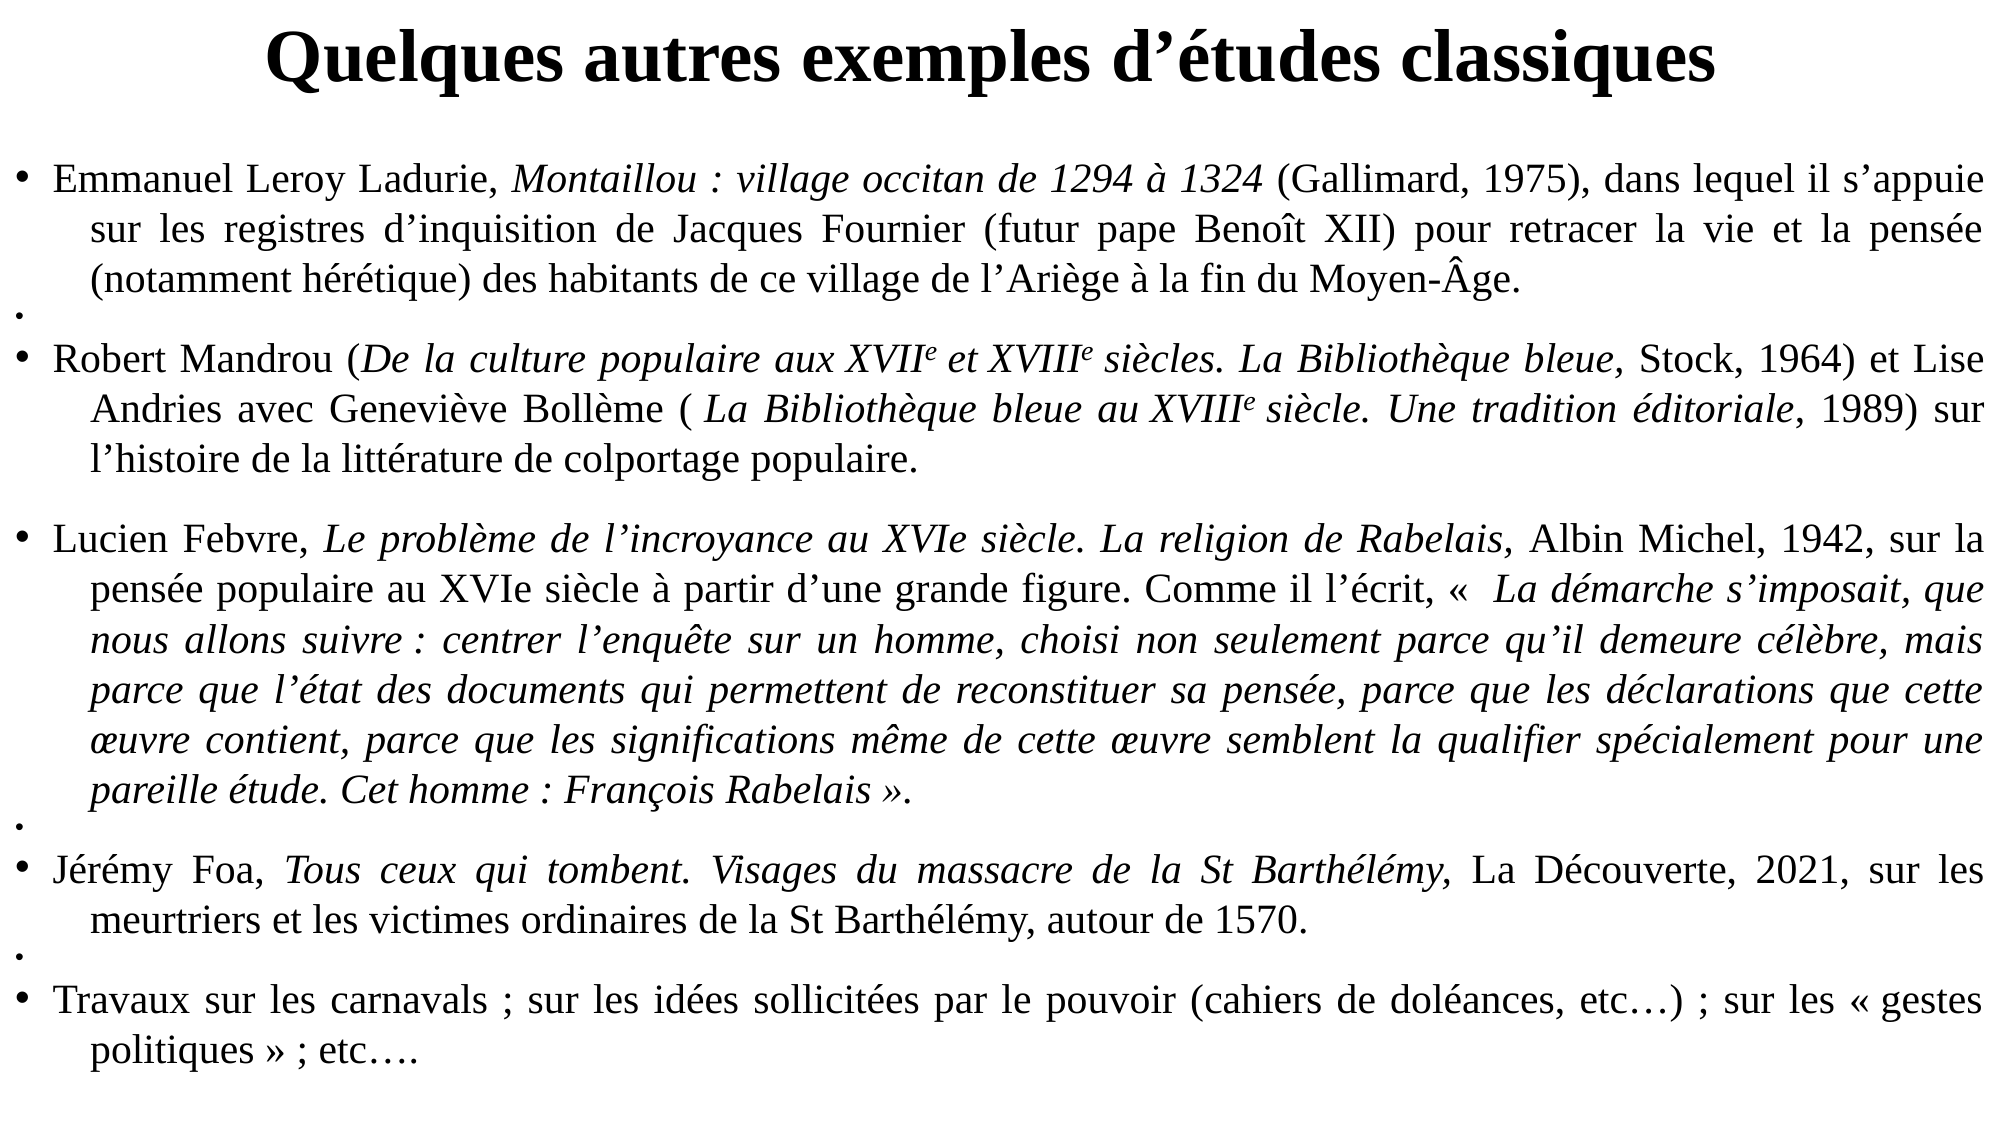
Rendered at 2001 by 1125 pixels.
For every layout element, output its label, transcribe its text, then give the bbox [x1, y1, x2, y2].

list Emmanuel Leroy Ladurie, Montaillou : village occitan de 1294 à 1324 (Gallimard, 1975), dans lequel il s’appuie sur les registres d’inquisition de Jacques Fournier (futur pape Benoît XII) pour retracer la vie et la pensée (notamment hérétique) des habitants de ce village de l’Ariège à la fin du Moyen-Âge. Robert Mandrou (De la culture populaire aux xviie et xviiie siècles. La Bibliothèque bleue, Stock, 1964) et Lise Andries avec Geneviève Bollème ( La Bibliothèque bleue au xviiie siècle. Une tradition éditoriale, 1989) sur l’histoire de la littérature de colportage populaire. Lucien Febvre, Le problème de l’incroyance au XVIe siècle. La religion de Rabelais, Albin Michel, 1942, sur la pensée populaire au XVIe siècle à partir d’une grande figure. Comme il l’écrit, « La démarche s’imposait, que nous allons suivre : centrer l’enquête sur un homme, choisi non seulement parce qu’il demeure célèbre, mais parce que l’état des documents qui permettent de reconstituer sa pensée, parce que les déclarations que cette œuvre contient, parce que les significations même de cette œuvre semblent la qualifier spécialement pour une pareille étude. Cet homme : François Rabelais ». Jérémy Foa, Tous ceux qui tombent. Visages du massacre de la St Barthélémy, La Découverte, 2021, sur les meurtriers et les victimes ordinaires de la St Barthélémy, autour de 1570. Travaux sur les carnavals ; sur les idées sollicitées par le pouvoir (cahiers de doléances, etc…) ; sur les « gestes politiques » ; etc…. [0, 143, 2000, 1125]
title Quelques autres exemples d’études classiques [249, 0, 1750, 114]
